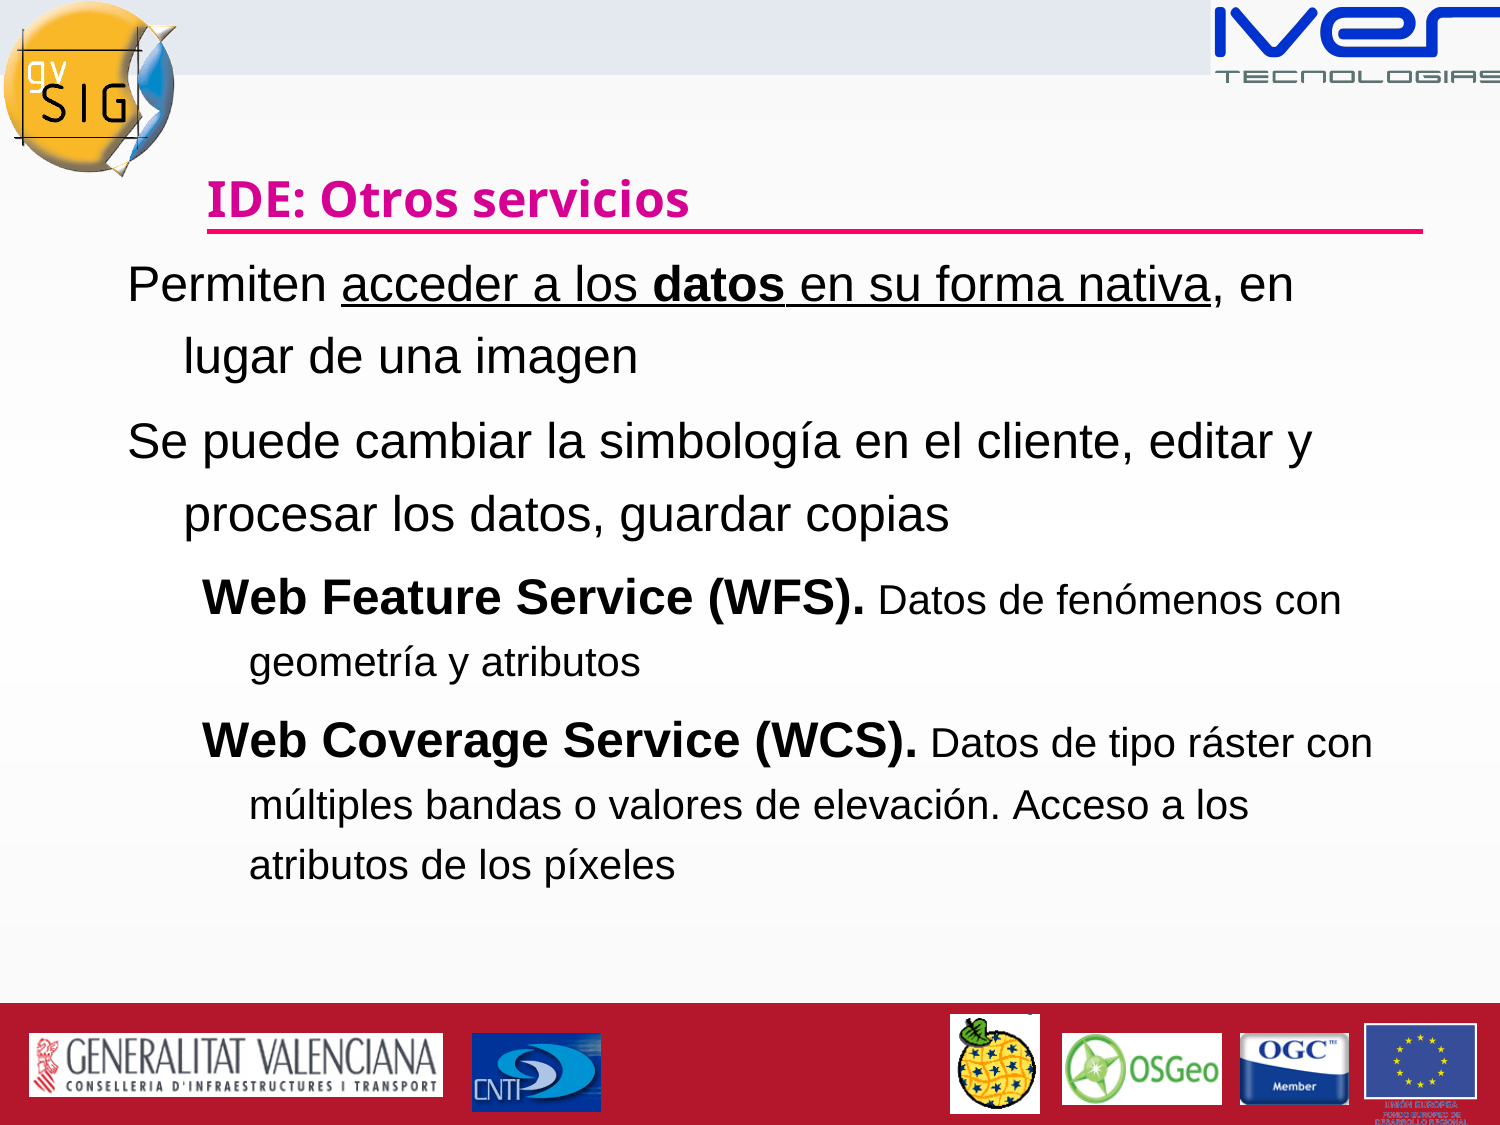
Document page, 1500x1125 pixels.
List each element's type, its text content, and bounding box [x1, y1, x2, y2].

picture [0, 0, 178, 179]
picture [1210, 0, 1500, 98]
picture [1062, 1033, 1222, 1105]
picture [1240, 1033, 1349, 1105]
picture [472, 1033, 601, 1112]
text_box Permiten acceder a los datos en su forma nativa, en lugar de una imagen Se puede cambiar la simbología en el cliente, editar y procesar los datos, guardar copias Web Feature Service (WFS). Datos de fenómenos con geometría y atributos Web Coverage Service (WCS). Datos de tipo ráster con múltiples bandas o valores de elevación. Acceso a los atributos de los píxeles [112, 231, 1420, 670]
picture [950, 1014, 1040, 1114]
picture [1364, 1023, 1477, 1125]
text_box IDE: Otros servicios [192, 156, 705, 231]
picture [29, 1033, 443, 1097]
